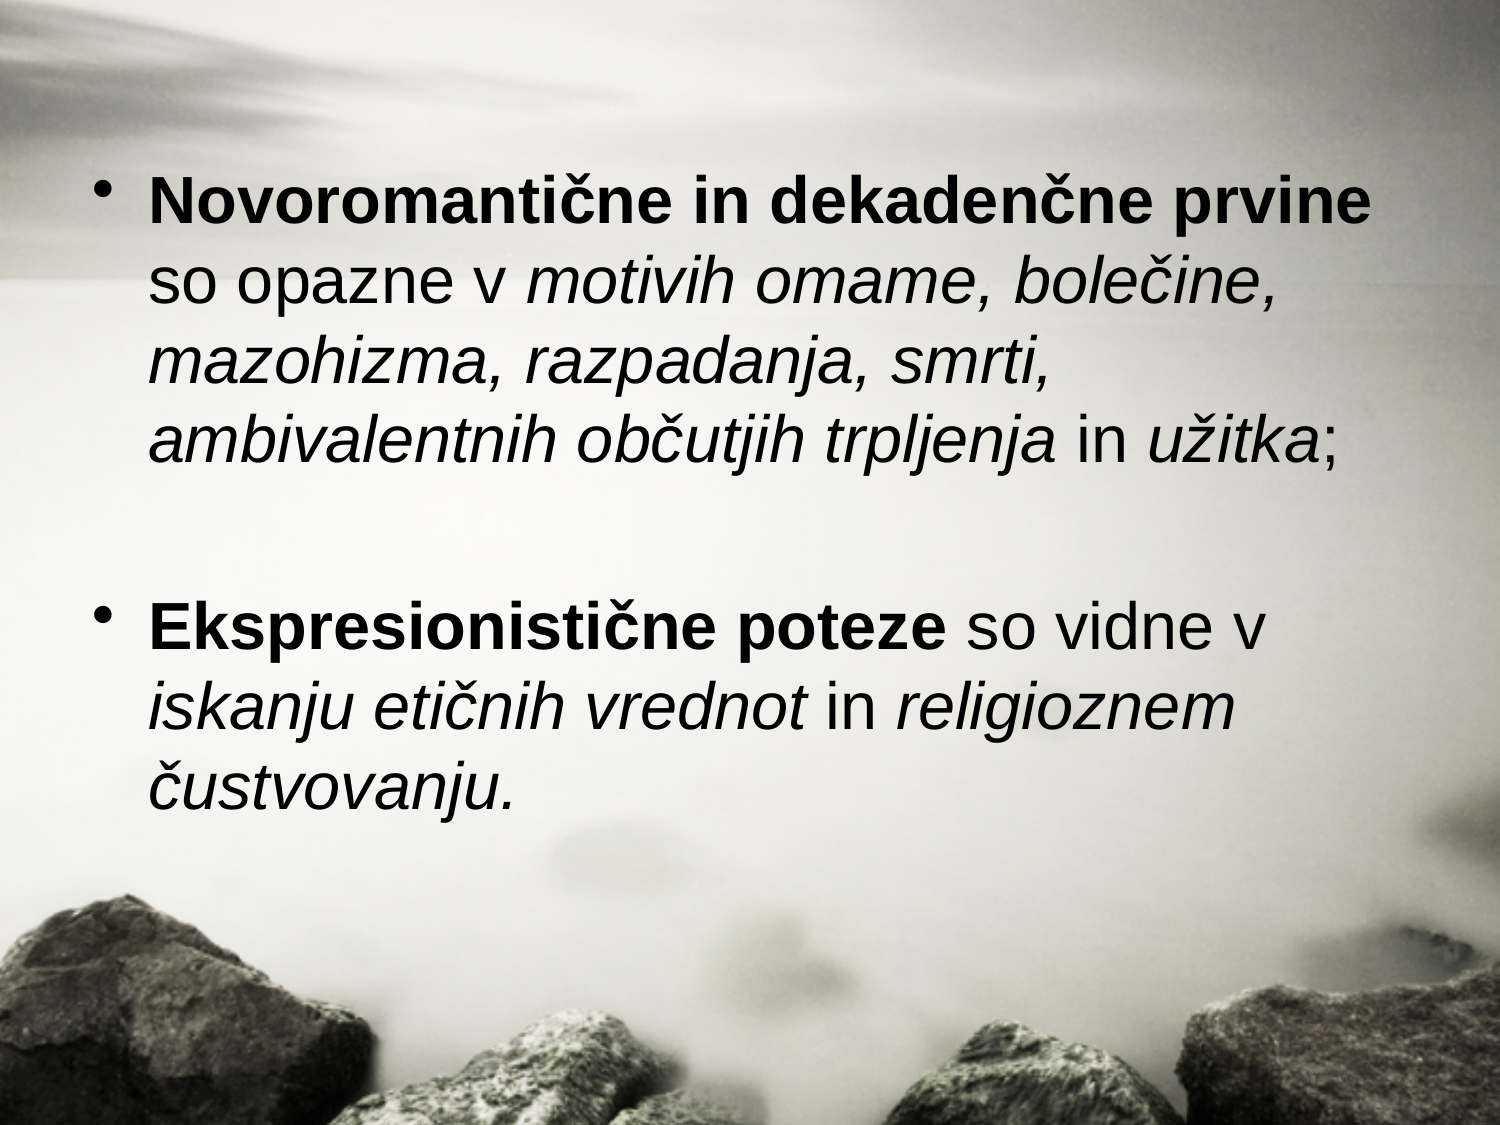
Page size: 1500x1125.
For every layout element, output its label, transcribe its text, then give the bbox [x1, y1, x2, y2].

picture [0, 0, 1500, 1125]
list Novoromantične in dekadenčne prvine so opazne v motivih omame, bolečine, mazohizma, razpadanja, smrti, ambivalentnih občutjih trpljenja in užitka; Ekspresionistične poteze so vidne v iskanju etičnih vrednot in religioznem čustvovanju. [76, 148, 1427, 998]
